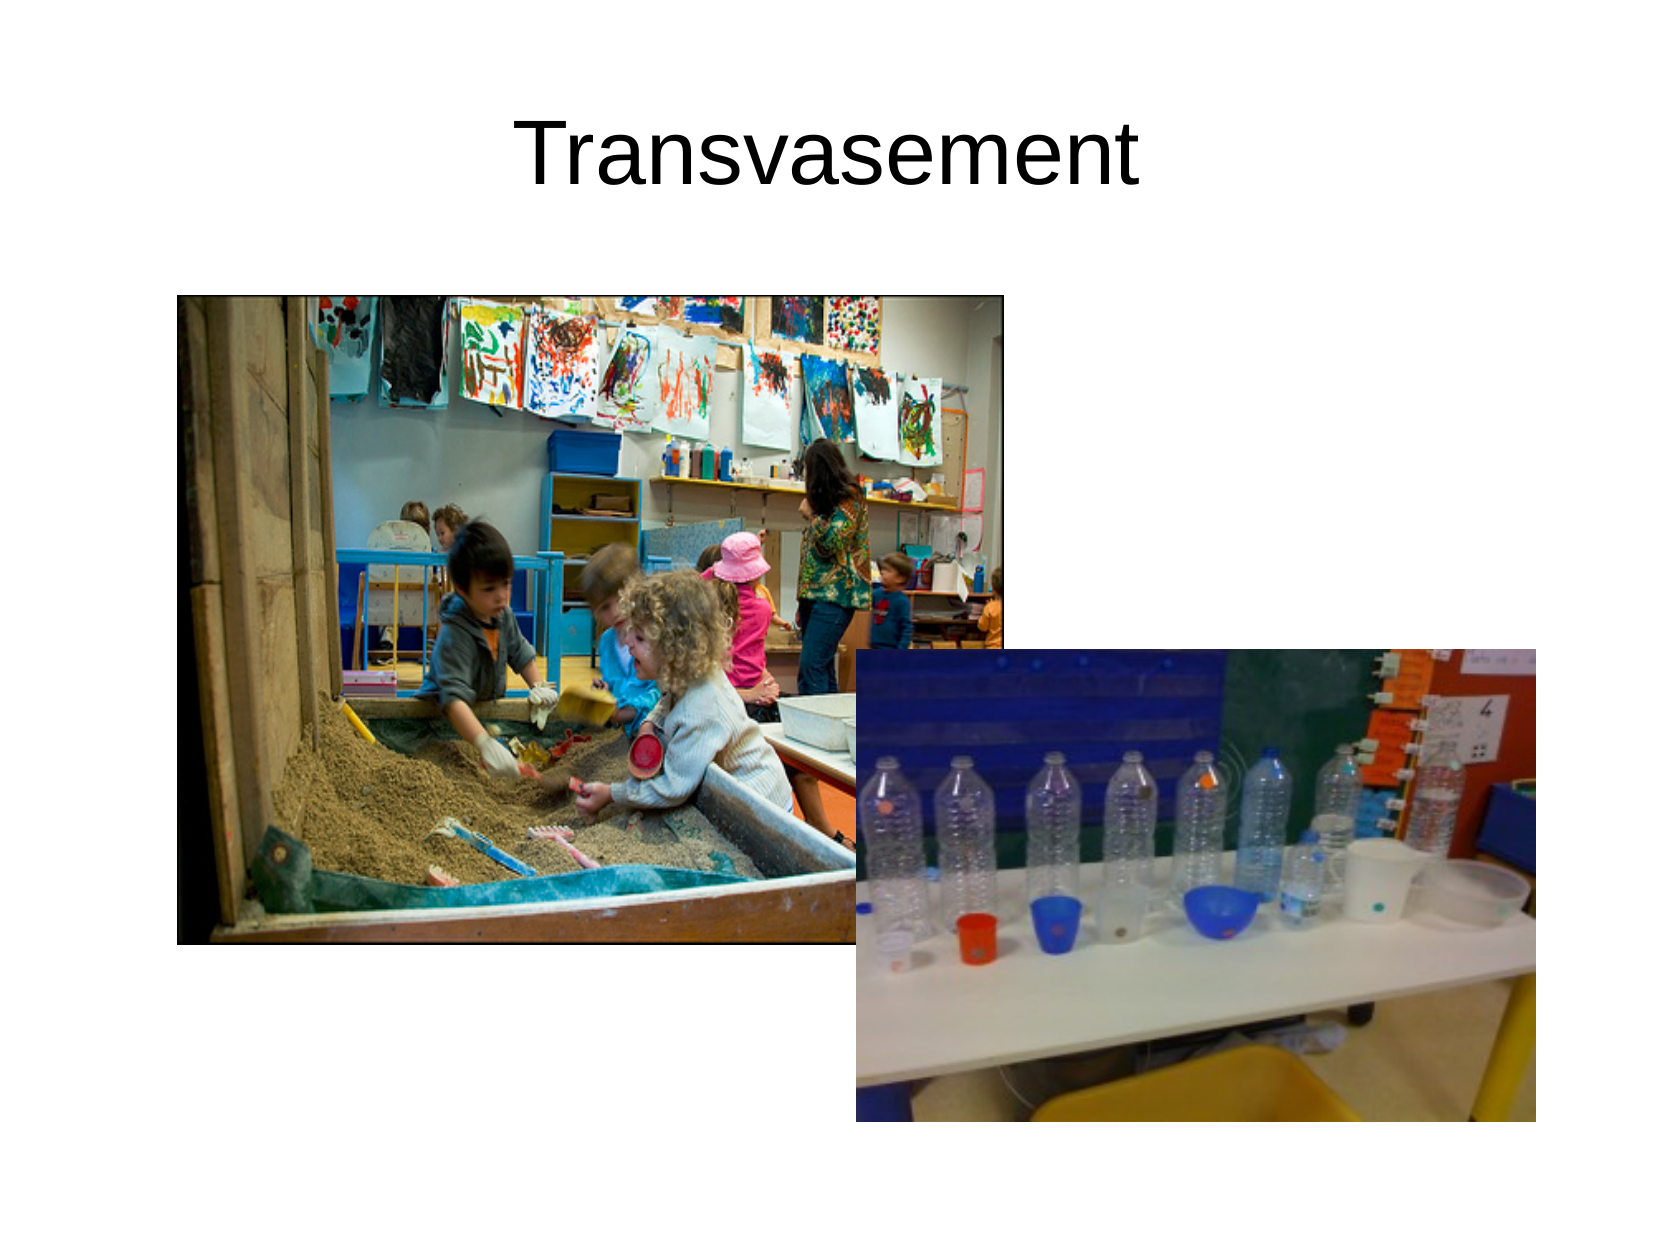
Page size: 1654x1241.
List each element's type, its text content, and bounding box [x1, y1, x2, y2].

picture [177, 295, 1536, 1123]
title Transvasement [82, 49, 1571, 257]
